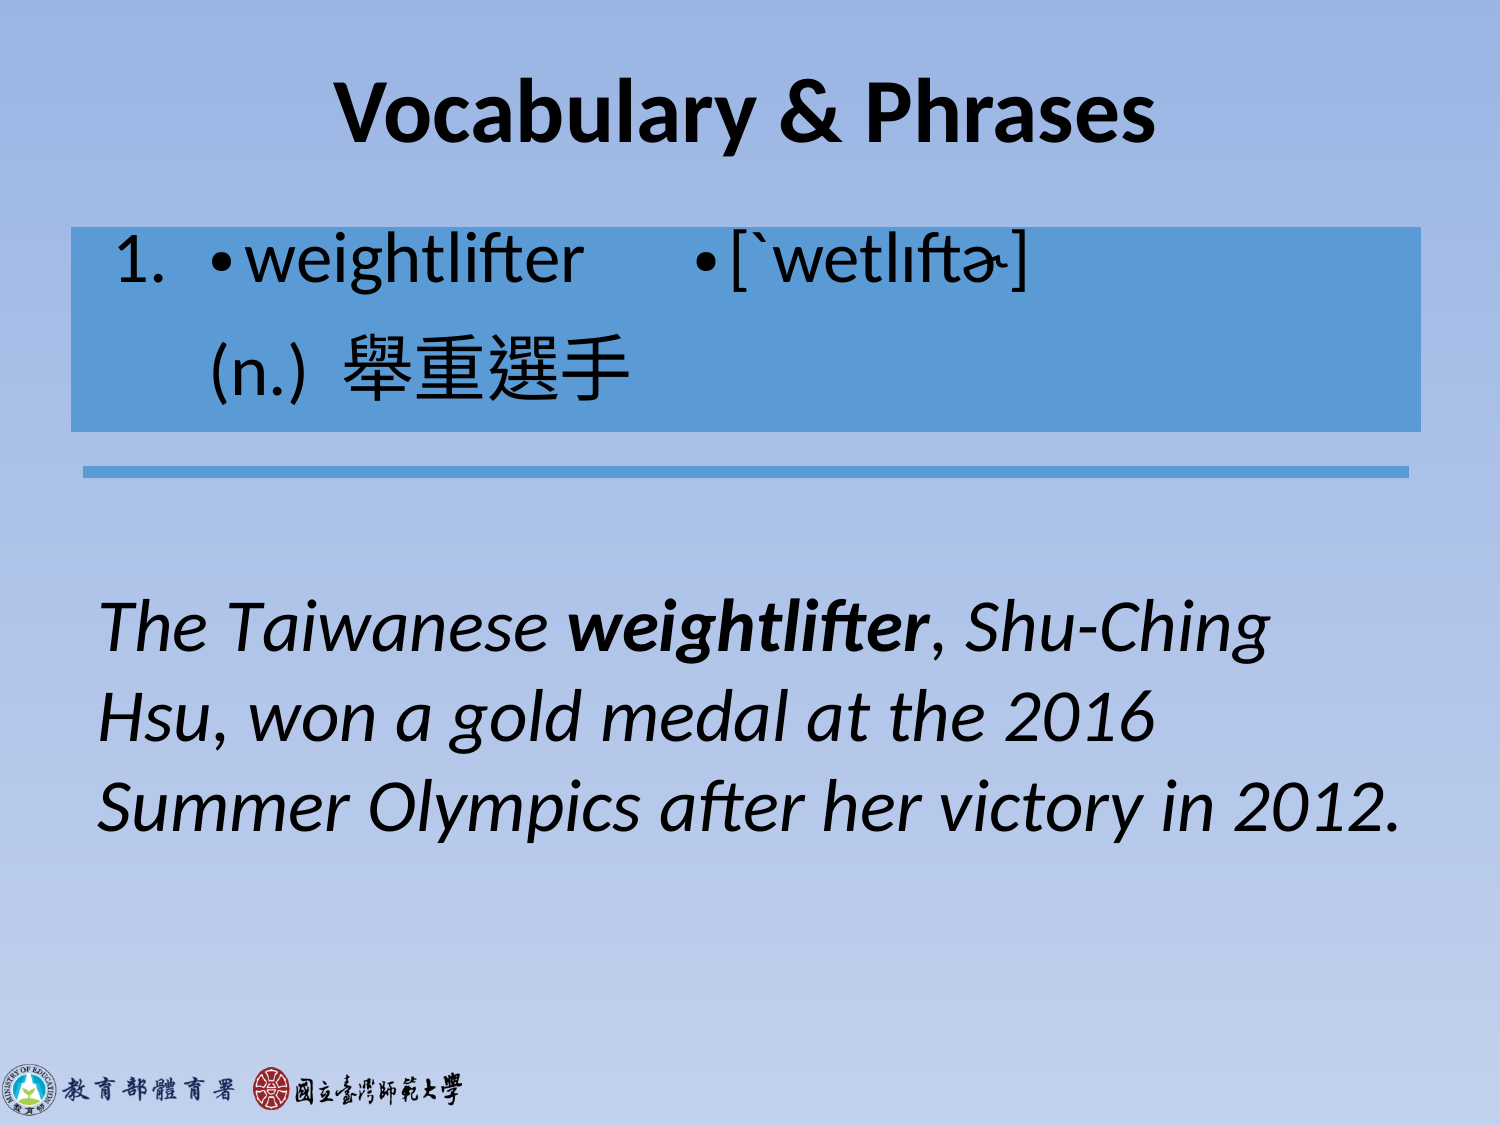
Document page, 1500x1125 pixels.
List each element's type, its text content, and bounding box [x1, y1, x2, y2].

table_header [ˋwetlɪftɚ] [693, 227, 1421, 311]
title Vocabulary & Phrases [70, 11, 1421, 200]
text_box [83, 466, 1409, 478]
text_box The Taiwanese weightlifter, Shu-Ching Hsu, won a gold medal at the 2016 Summer Olympics after her victory in 2012. [82, 568, 1433, 857]
table_cell (n.) 舉重選手 [209, 311, 1421, 432]
table_header 1. [71, 227, 209, 311]
table_header weightlifter [209, 227, 693, 311]
table_cell [71, 311, 209, 432]
